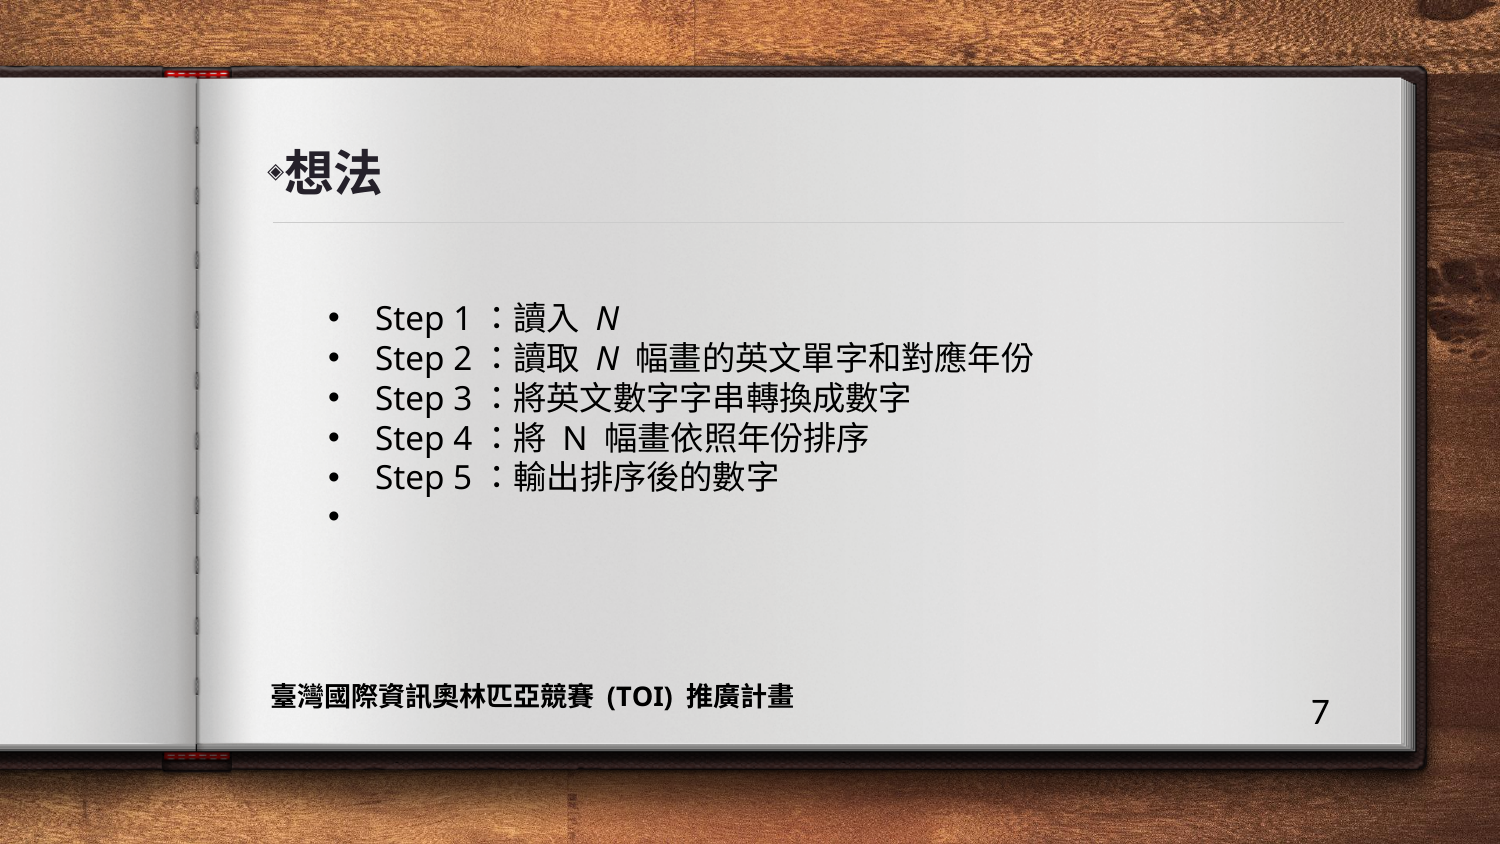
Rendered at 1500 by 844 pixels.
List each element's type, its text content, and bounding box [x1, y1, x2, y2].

list 想法 [252, 126, 1194, 216]
text_box Step 1：讀入 N Step 2：讀取 N 幅畫的英文單字和對應年份 Step 3：將英文數字字串轉換成數字 Step 4：將 N 幅畫依照年份排序 Step 5：輸出排序後的數字 [313, 289, 1254, 547]
text_box [1295, 672, 1386, 737]
